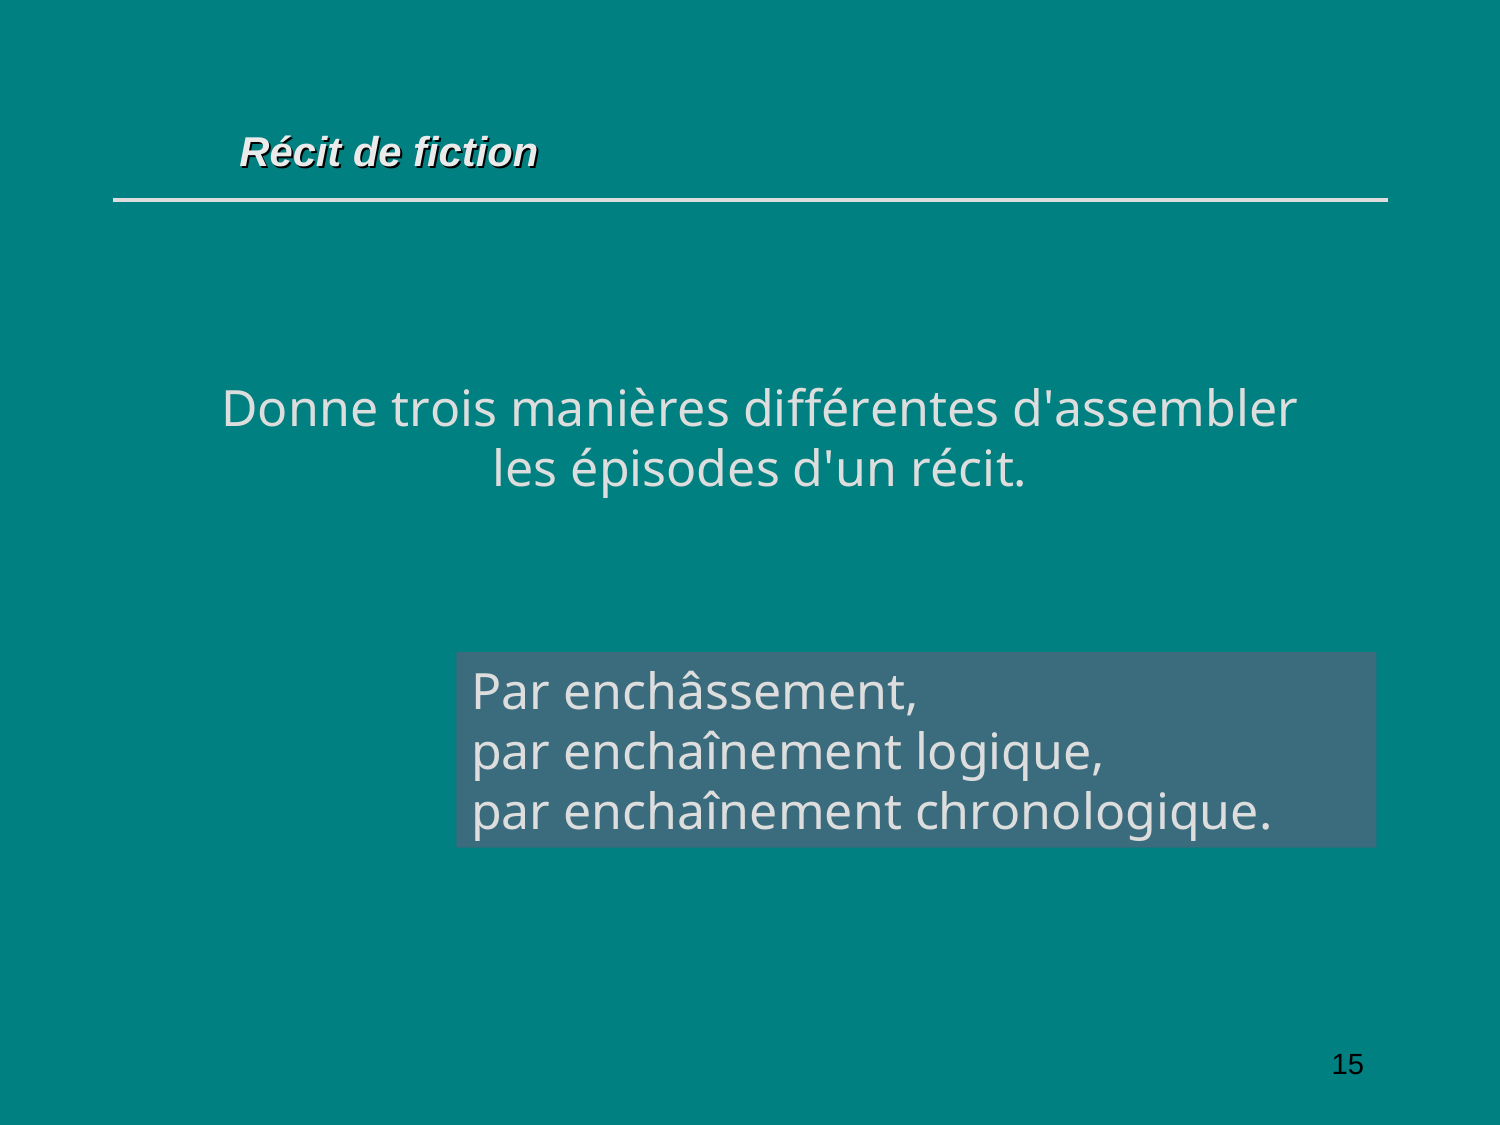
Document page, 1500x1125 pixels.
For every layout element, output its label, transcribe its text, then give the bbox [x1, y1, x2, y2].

text_box Par enchâssement, par enchaînement logique, par enchaînement chronologique. [456, 652, 1377, 848]
text_box Récit de fiction [224, 116, 554, 183]
text_box Donne trois manières différentes d'assembler les épisodes d'un récit. [182, 368, 1338, 505]
